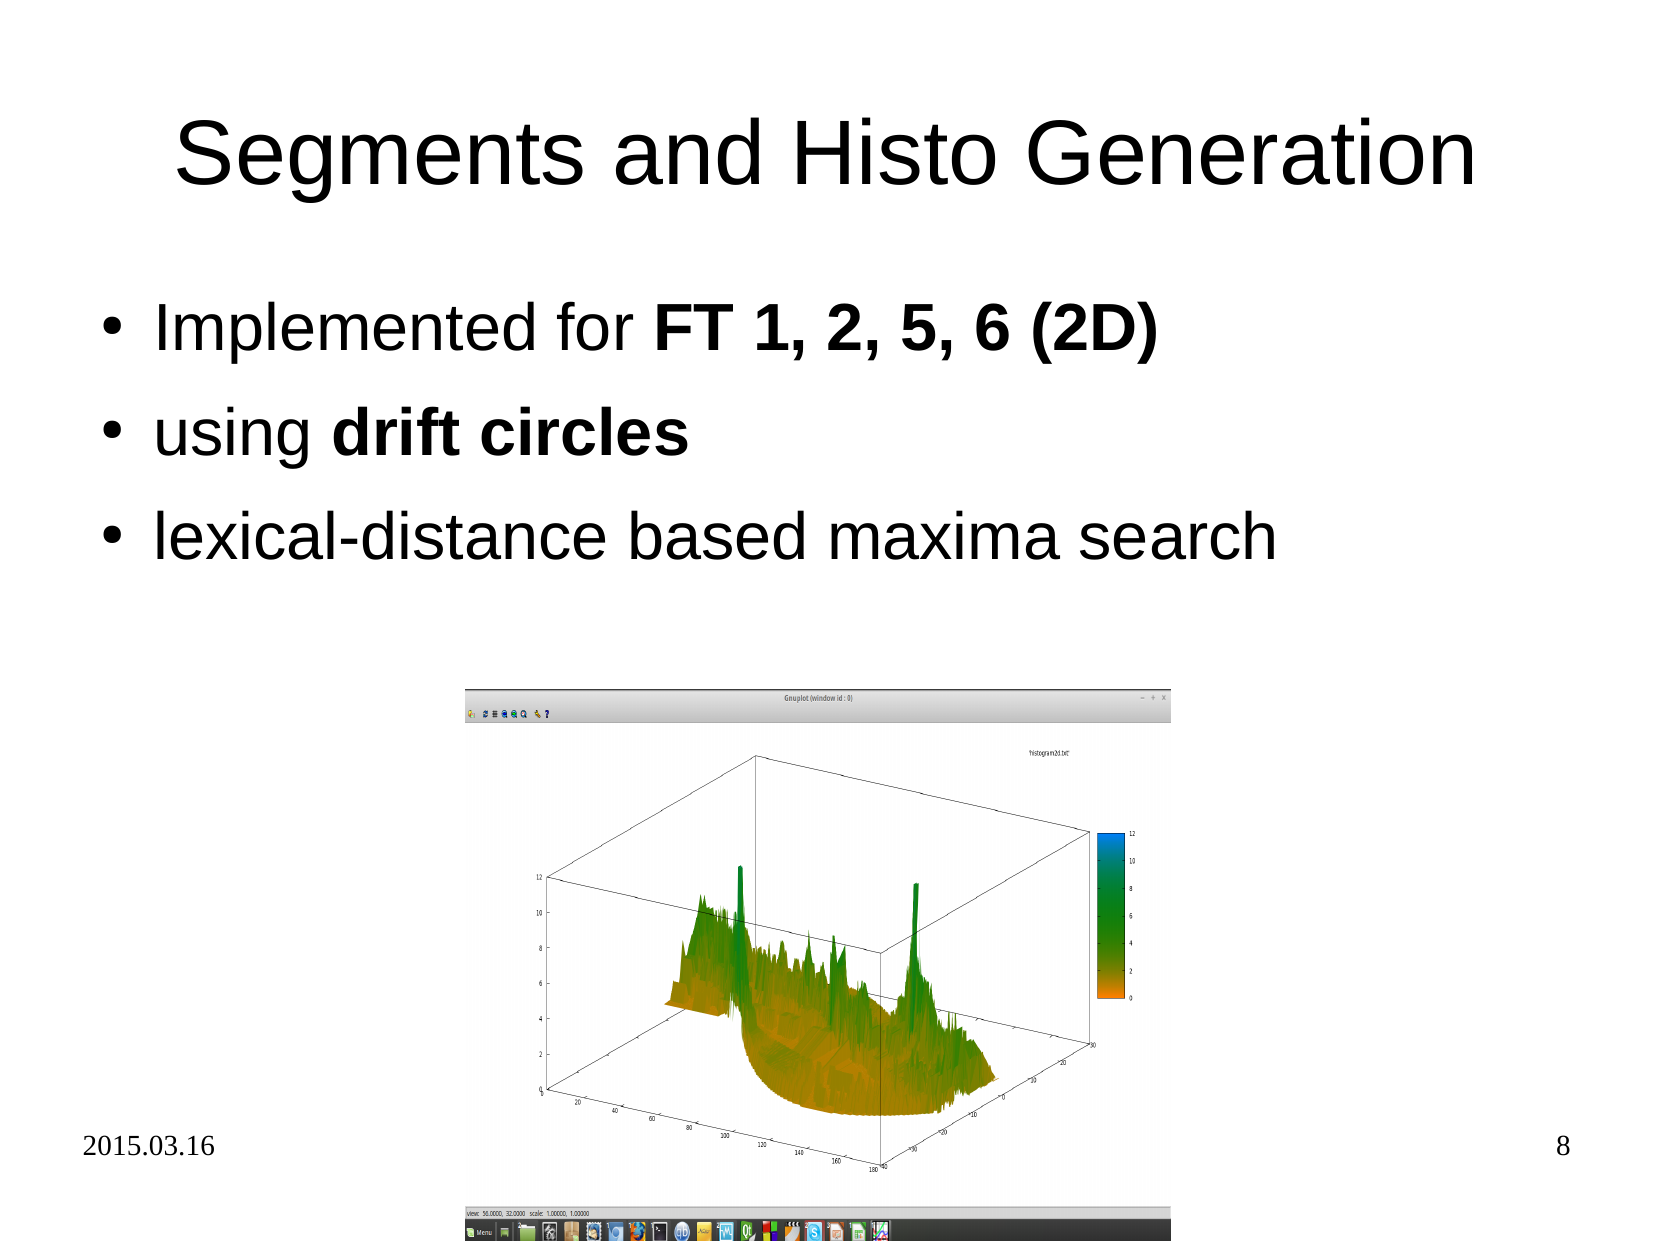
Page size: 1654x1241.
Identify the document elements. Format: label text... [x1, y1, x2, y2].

title Segments and Histo Generation [82, 49, 1571, 257]
picture [465, 689, 1171, 1241]
list Implemented for FT 1, 2, 5, 6 (2D) using drift circles lexical-distance based maxima search [82, 290, 1571, 1010]
